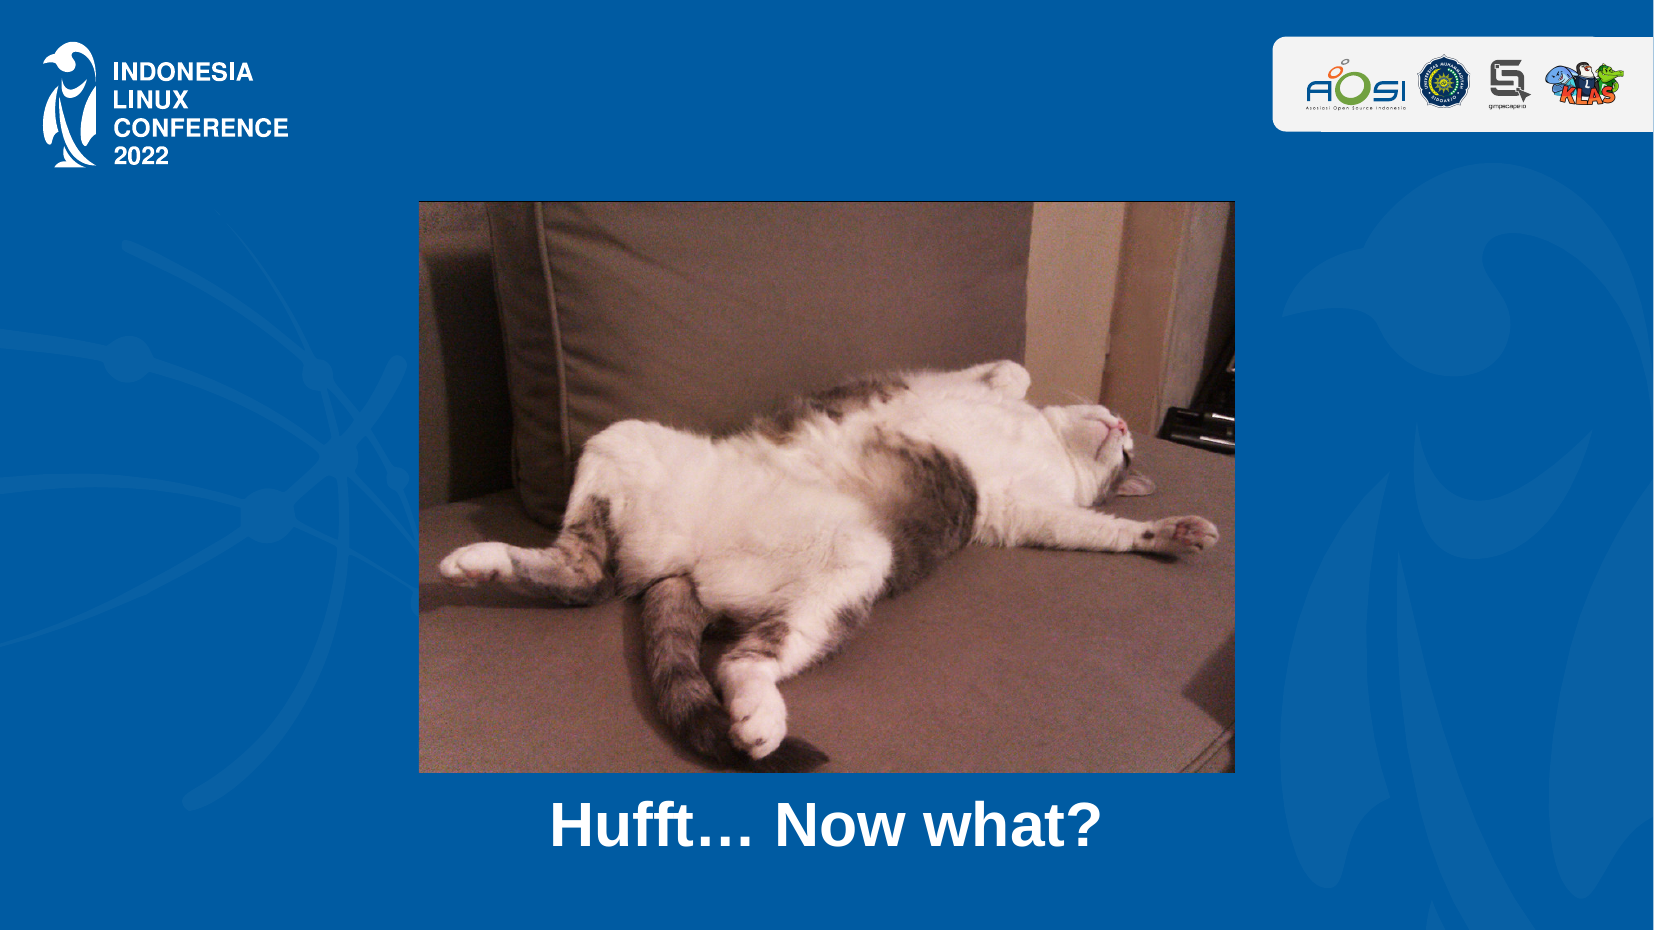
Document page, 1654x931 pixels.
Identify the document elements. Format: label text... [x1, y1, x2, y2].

text_box Hufft… Now what? [380, 784, 1274, 868]
picture [1545, 62, 1624, 105]
picture [418, 201, 1235, 773]
picture [1417, 54, 1471, 108]
